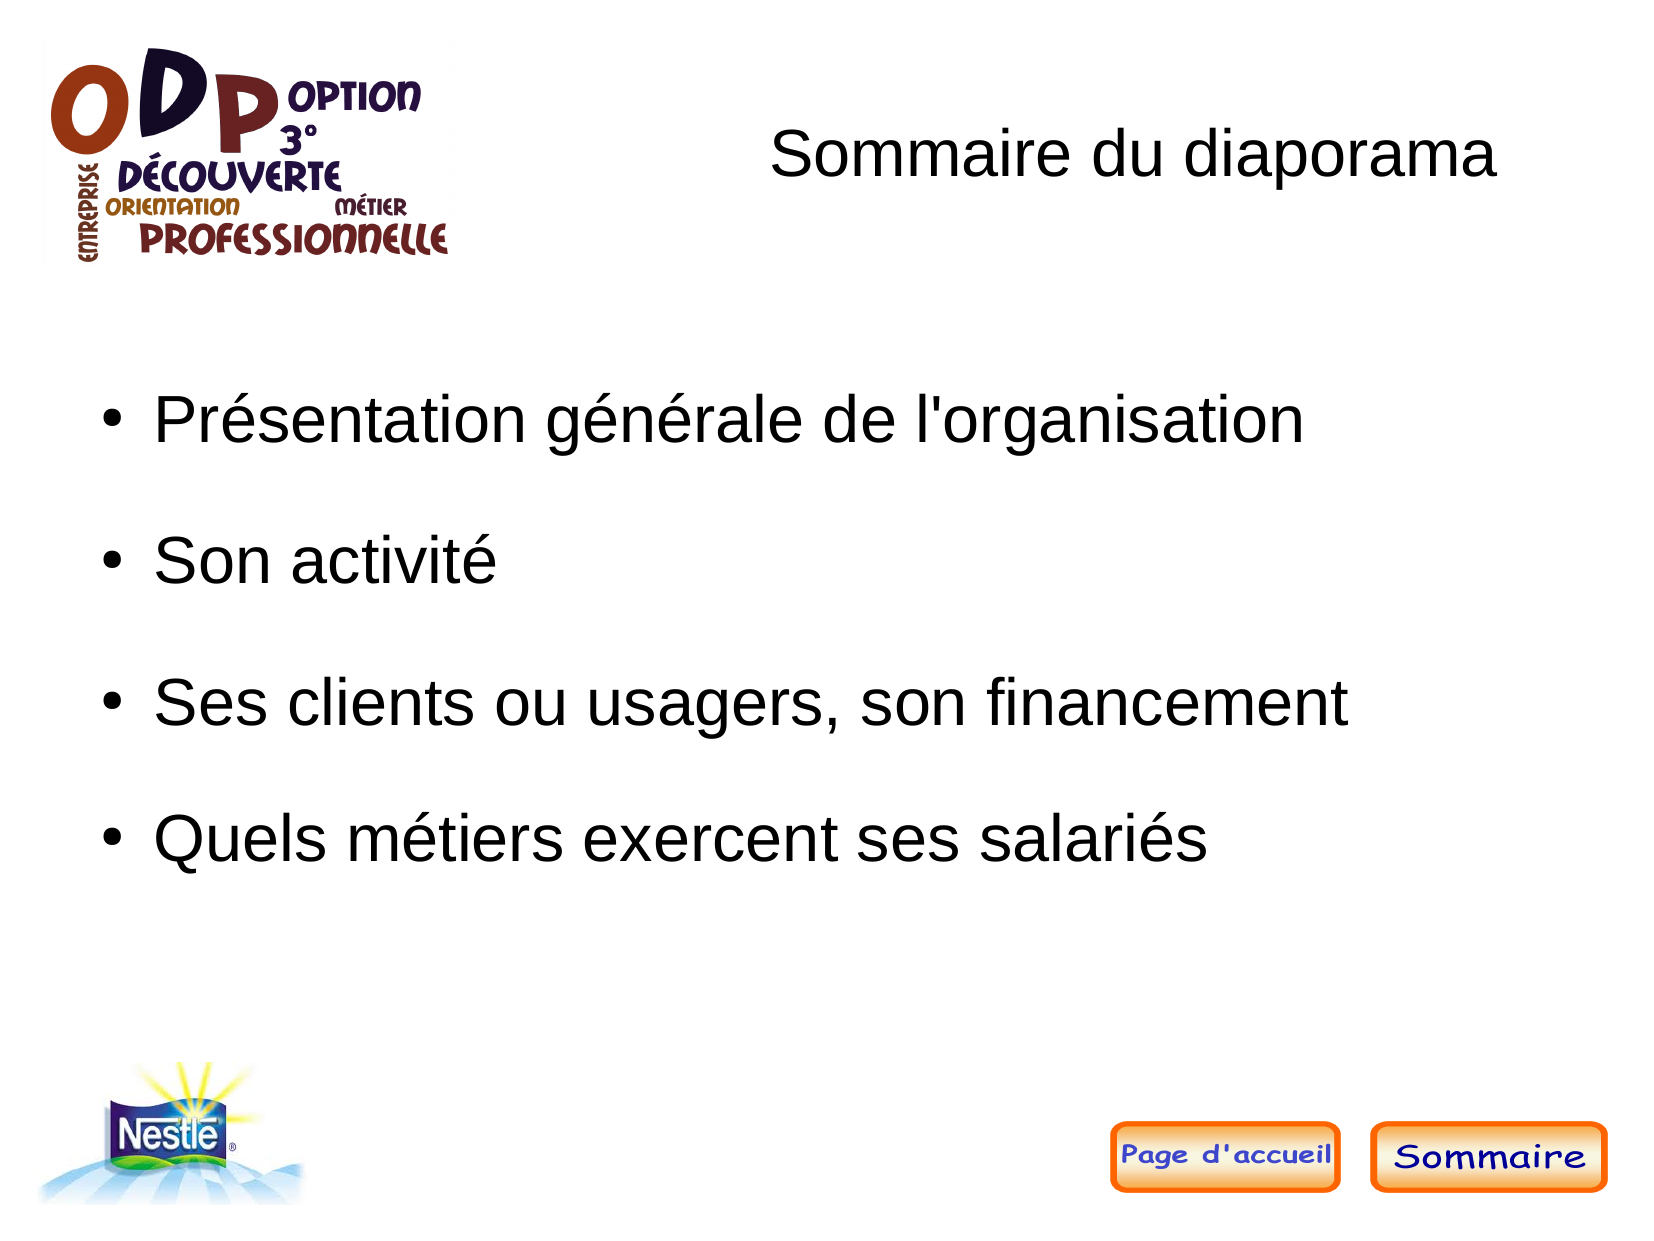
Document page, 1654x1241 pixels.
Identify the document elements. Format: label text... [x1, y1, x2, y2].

picture [1110, 1121, 1341, 1193]
title Sommaire du diaporama [637, 49, 1630, 257]
picture [43, 41, 455, 266]
list Quels métiers exercent ses salariés [82, 801, 1571, 880]
list Son activité [82, 523, 1571, 599]
list Ses clients ou usagers, son financement [82, 665, 1571, 741]
picture [35, 1062, 308, 1205]
list Présentation générale de l'organisation [82, 381, 1571, 457]
picture [1370, 1121, 1608, 1193]
